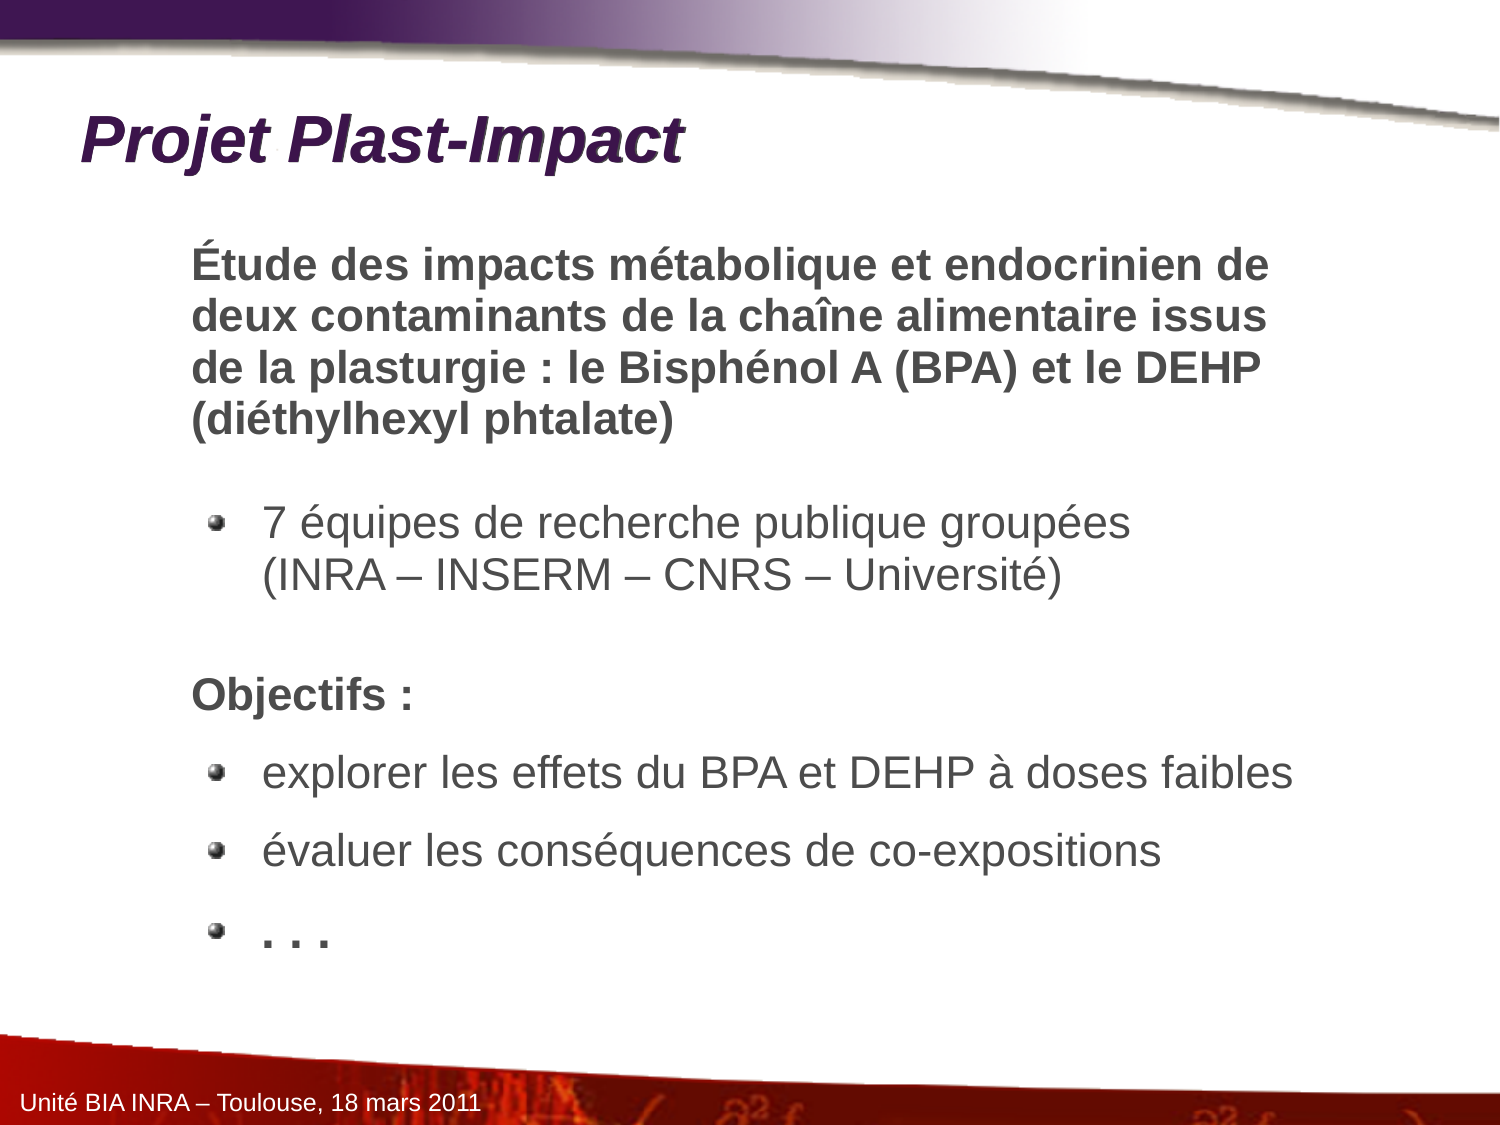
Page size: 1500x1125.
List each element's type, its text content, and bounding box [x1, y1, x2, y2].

picture [0, 1022, 1500, 1125]
picture [0, 0, 1500, 154]
list 7 équipes de recherche publique groupées (INRA – INSERM – CNRS – Université) Objectifs : explorer les effets du BPA et DEHP à doses faibles évaluer les conséquences de co-expositions . . . [191, 497, 1303, 961]
list Étude des impacts métabolique et endocrinien de deux contaminants de la chaîne alimentaire issus de la plasturgie : le Bisphénol A (BPA) et le DEHP (diéthylhexyl phtalate) [191, 239, 1303, 449]
title Projet Plast-Impact [80, 102, 987, 177]
